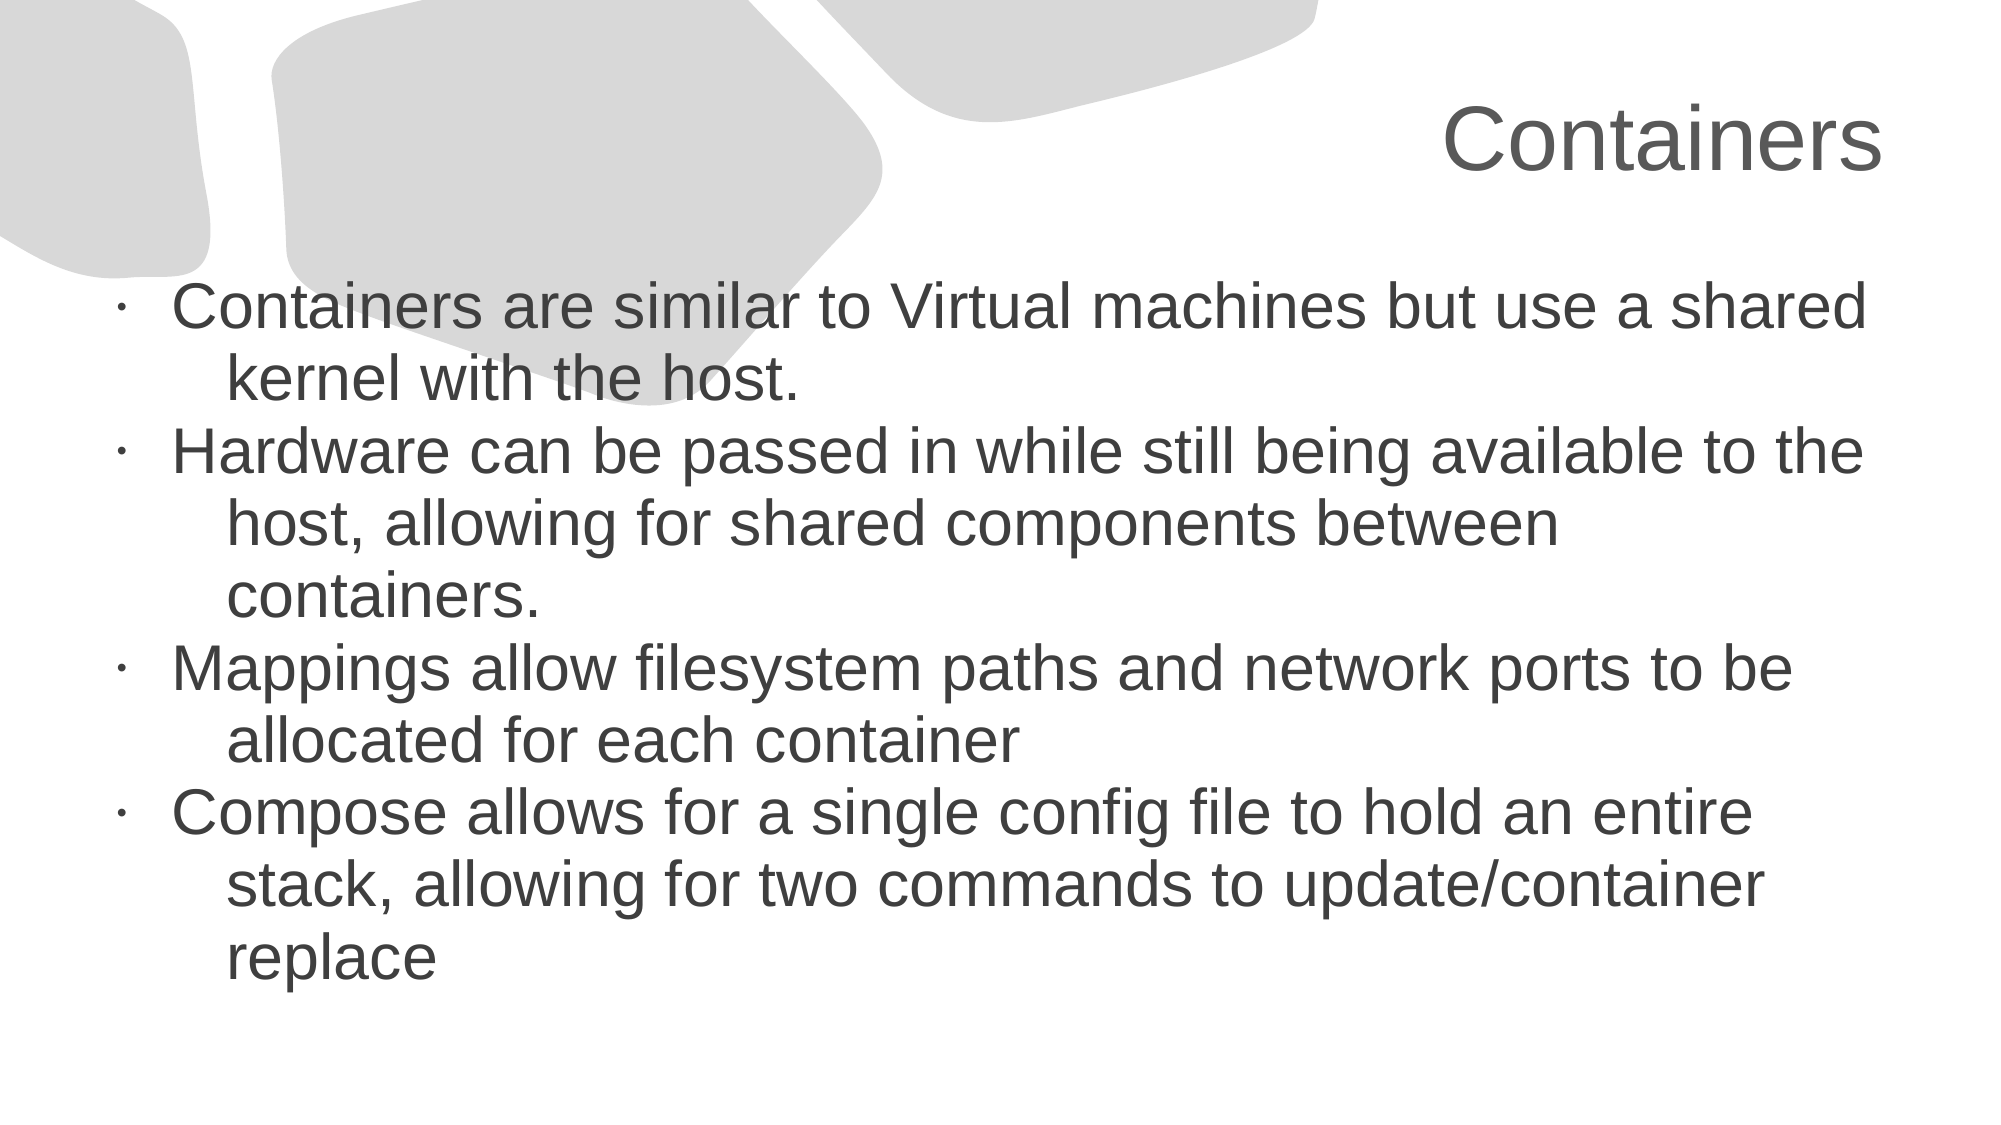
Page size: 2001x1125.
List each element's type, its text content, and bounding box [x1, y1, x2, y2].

title Containers [99, 45, 1900, 233]
list Containers are similar to Virtual machines but use a shared kernel with the host. Hardware can be passed in while still being available to the host, allowing for shared components between containers. Mappings allow filesystem paths and network ports to be allocated for each container Compose allows for a single config file to hold an entire stack, allowing for two commands to update/container replace [99, 262, 1900, 1005]
